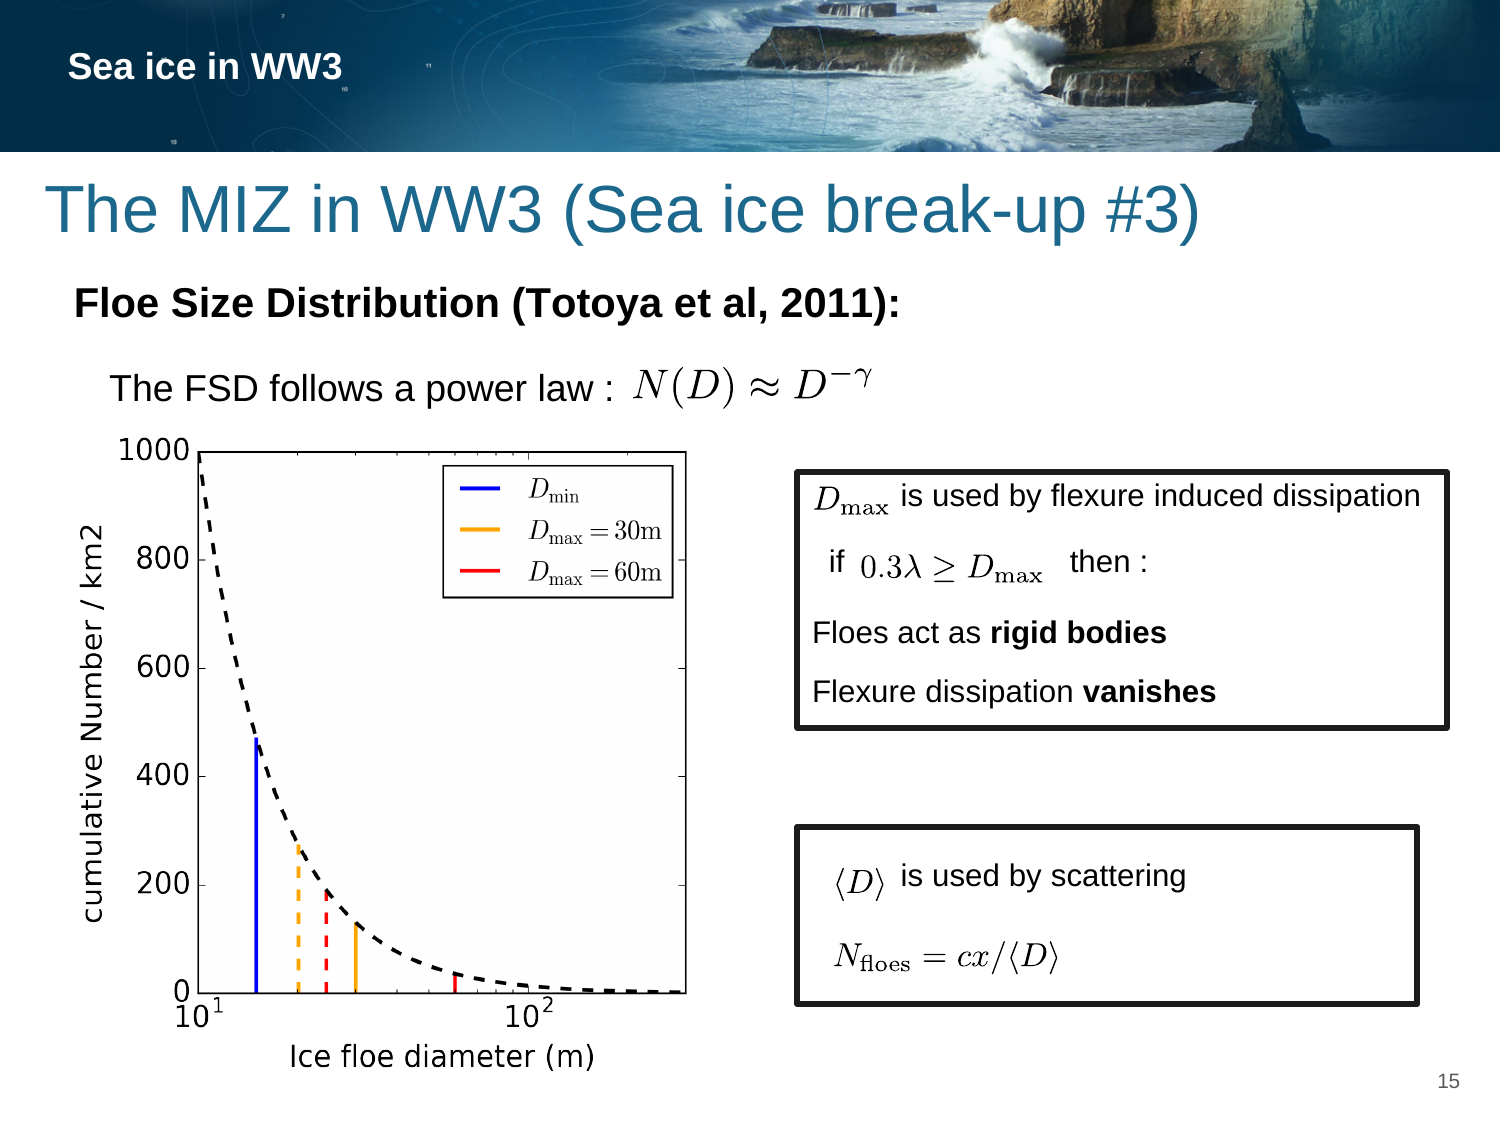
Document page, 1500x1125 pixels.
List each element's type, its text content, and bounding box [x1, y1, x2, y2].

picture [55, 411, 709, 1104]
text_box [812, 486, 885, 515]
picture [0, 0, 1500, 152]
text_box is used by flexure induced dissipation [885, 475, 1444, 525]
title Sea ice in WW3 [52, 29, 621, 100]
text_box Floe Size Distribution (Totoya et al, 2011): [59, 265, 1477, 354]
text_box The FSD follows a power law : [800, 475, 1444, 555]
text_box is used by scattering [885, 852, 1241, 905]
text_box [886, 554, 1043, 583]
title The MIZ in WW3 (Sea ice break-up #3) [29, 118, 1300, 294]
text_box [832, 867, 885, 902]
text_box [832, 941, 1061, 975]
text_box Floes act as rigid bodies [800, 609, 1190, 662]
text_box if [805, 538, 886, 591]
text_box The FSD follows a power law : [59, 354, 1477, 555]
text_box then : [1054, 538, 1444, 591]
text_box [631, 363, 874, 409]
text_box Flexure dissipation vanishes [800, 668, 1359, 721]
